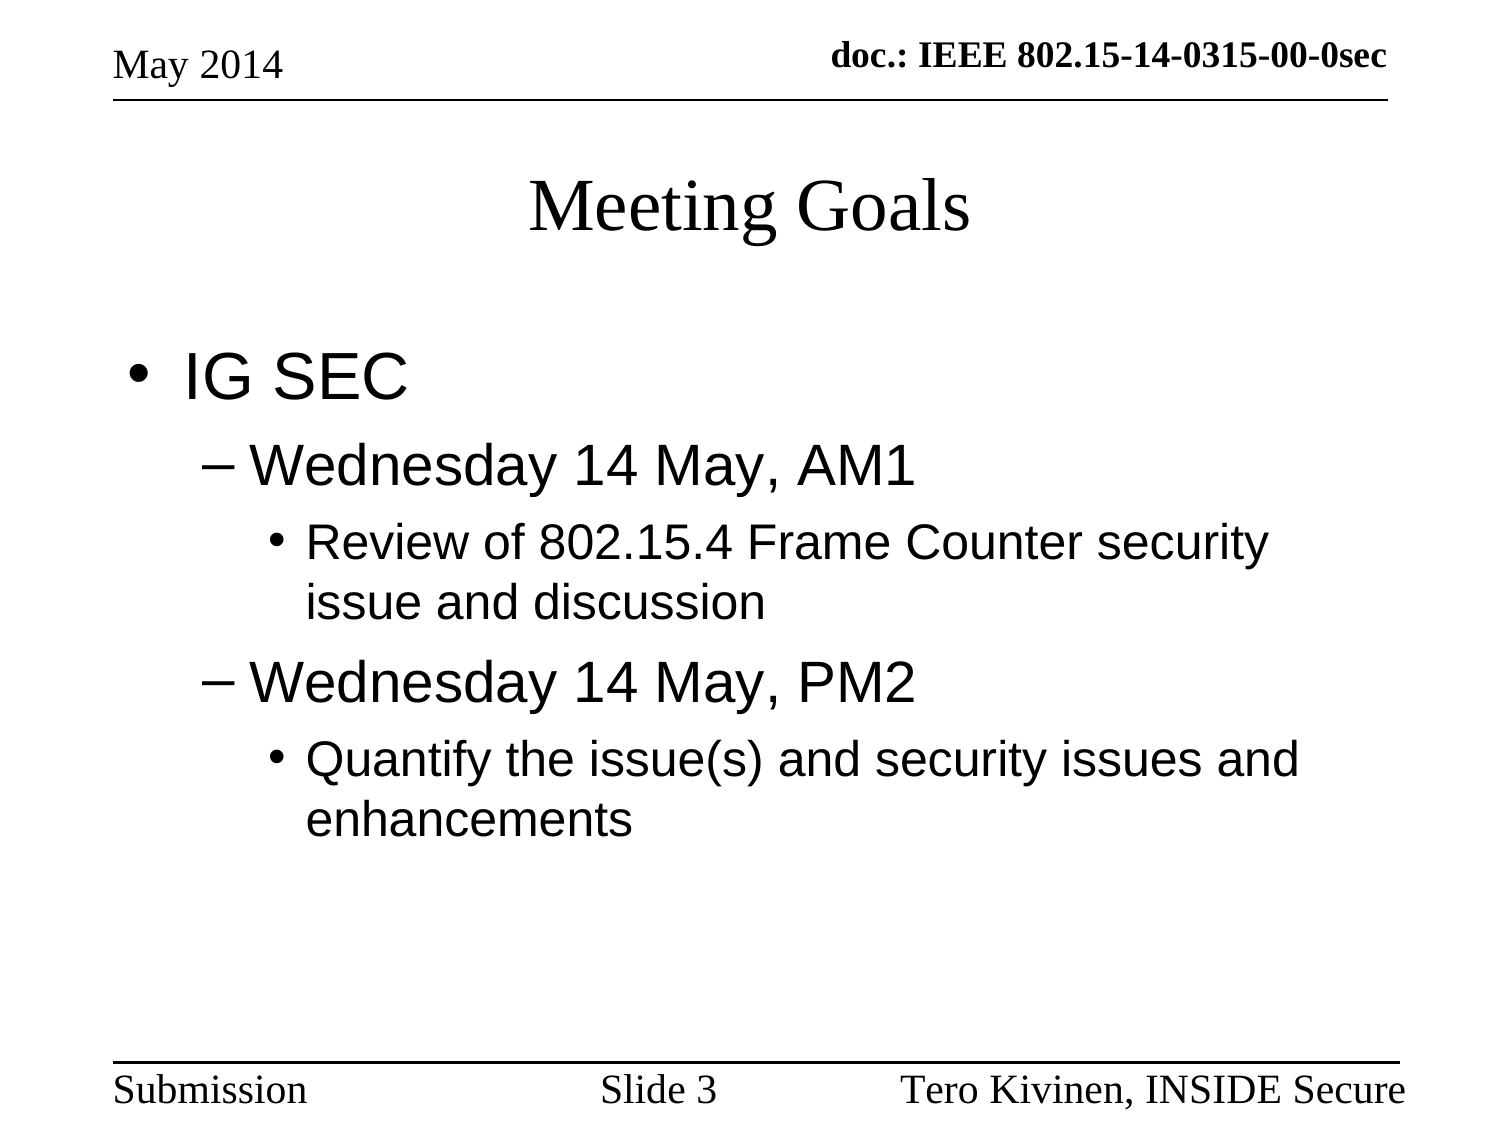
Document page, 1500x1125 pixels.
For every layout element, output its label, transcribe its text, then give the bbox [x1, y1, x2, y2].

list IG SEC Wednesday 14 May, AM1 Review of 802.15.4 Frame Counter security issue and discussion Wednesday 14 May, PM2 Quantify the issue(s) and security issues and enhancements [112, 324, 1388, 978]
title Meeting Goals [112, 112, 1388, 288]
